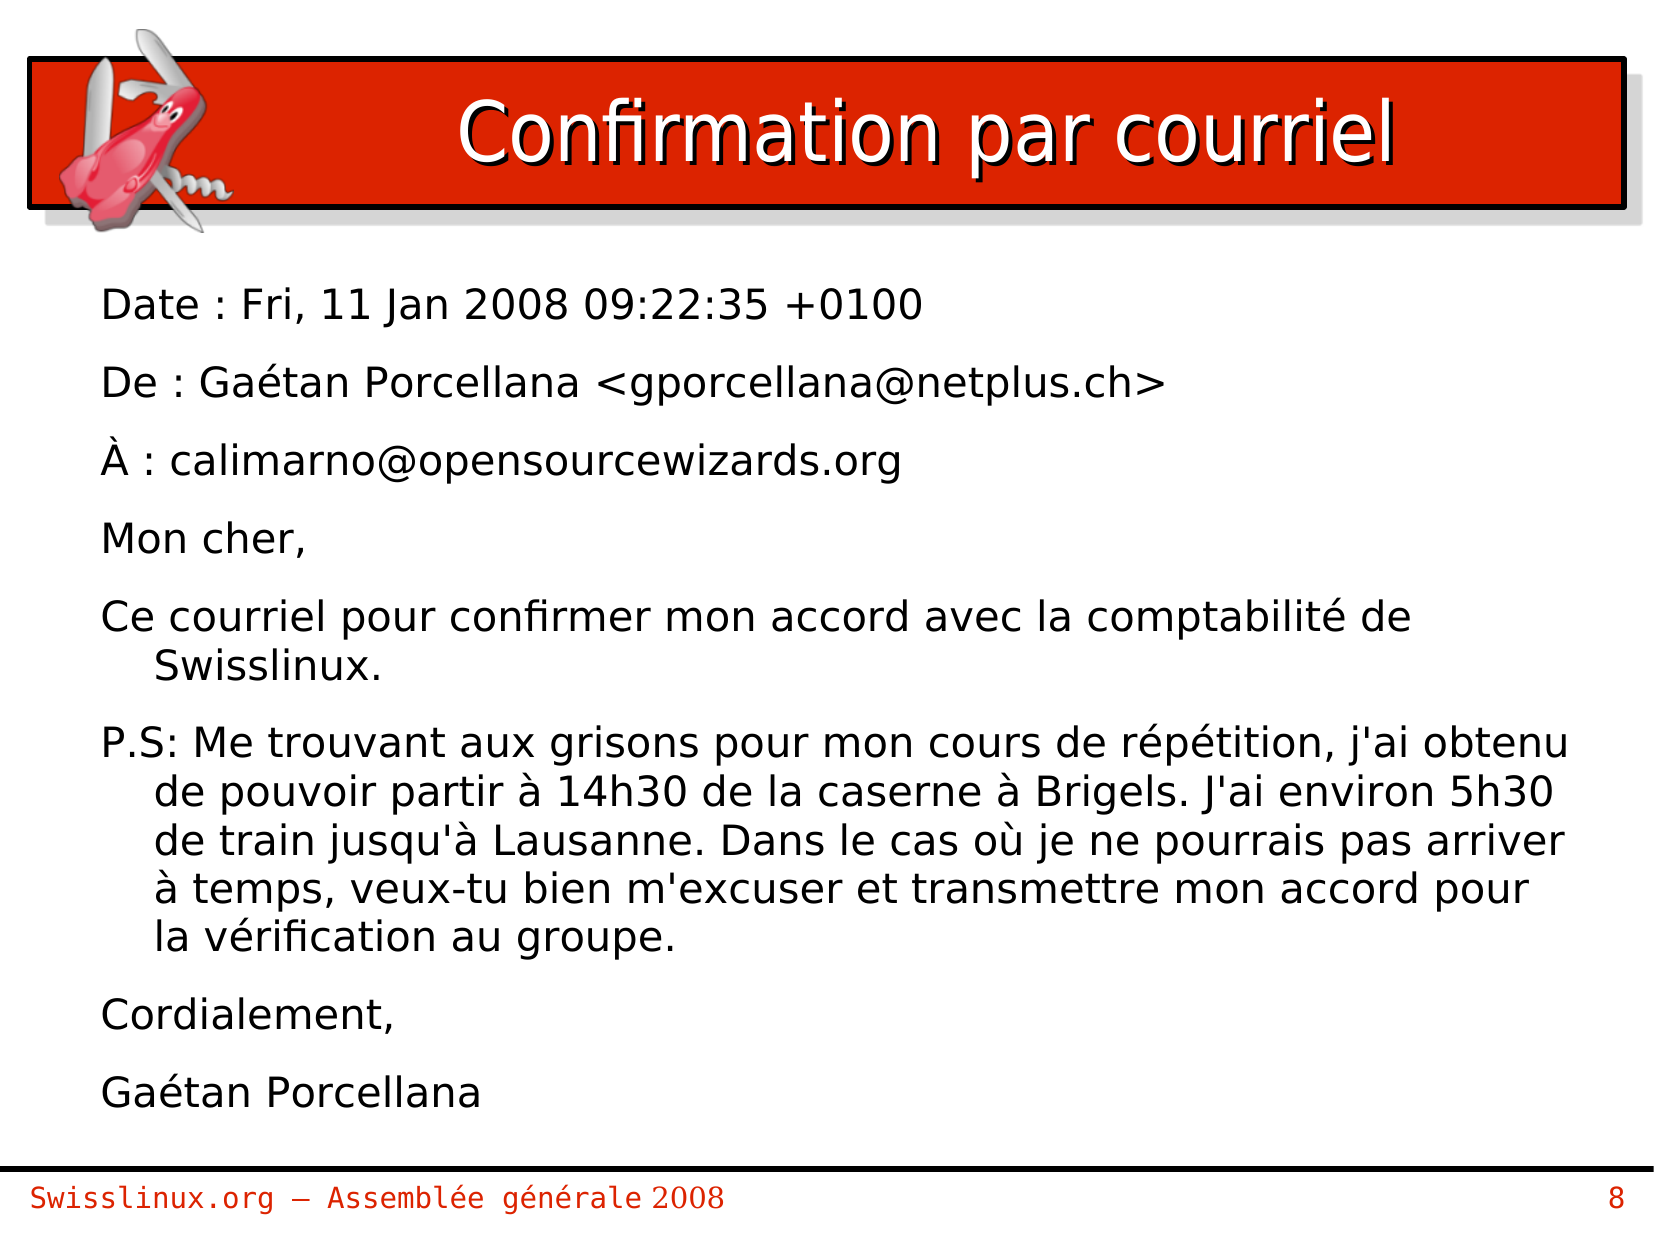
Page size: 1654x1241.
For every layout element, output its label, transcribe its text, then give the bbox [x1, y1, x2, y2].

list Date : Fri, 11 Jan 2008 09:22:35 +0100 De : Gaétan Porcellana <gporcellana@netplus.ch> À : calimarno@opensourcewizards.org Mon cher, Ce courriel pour confirmer mon accord avec la comptabilité de Swisslinux. P.S: Me trouvant aux grisons pour mon cours de répétition, j'ai obtenu de pouvoir partir à 14h30 de la caserne à Brigels. J'ai environ 5h30 de train jusqu'à Lausanne. Dans le cas où je ne pourrais pas arriver à temps, veux-tu bien m'excuser et transmettre mon accord pour la vérification au groupe. Cordialement, Gaétan Porcellana [82, 202, 1571, 1196]
title Confirmation par courriel [259, 84, 1595, 182]
picture [59, 29, 234, 233]
